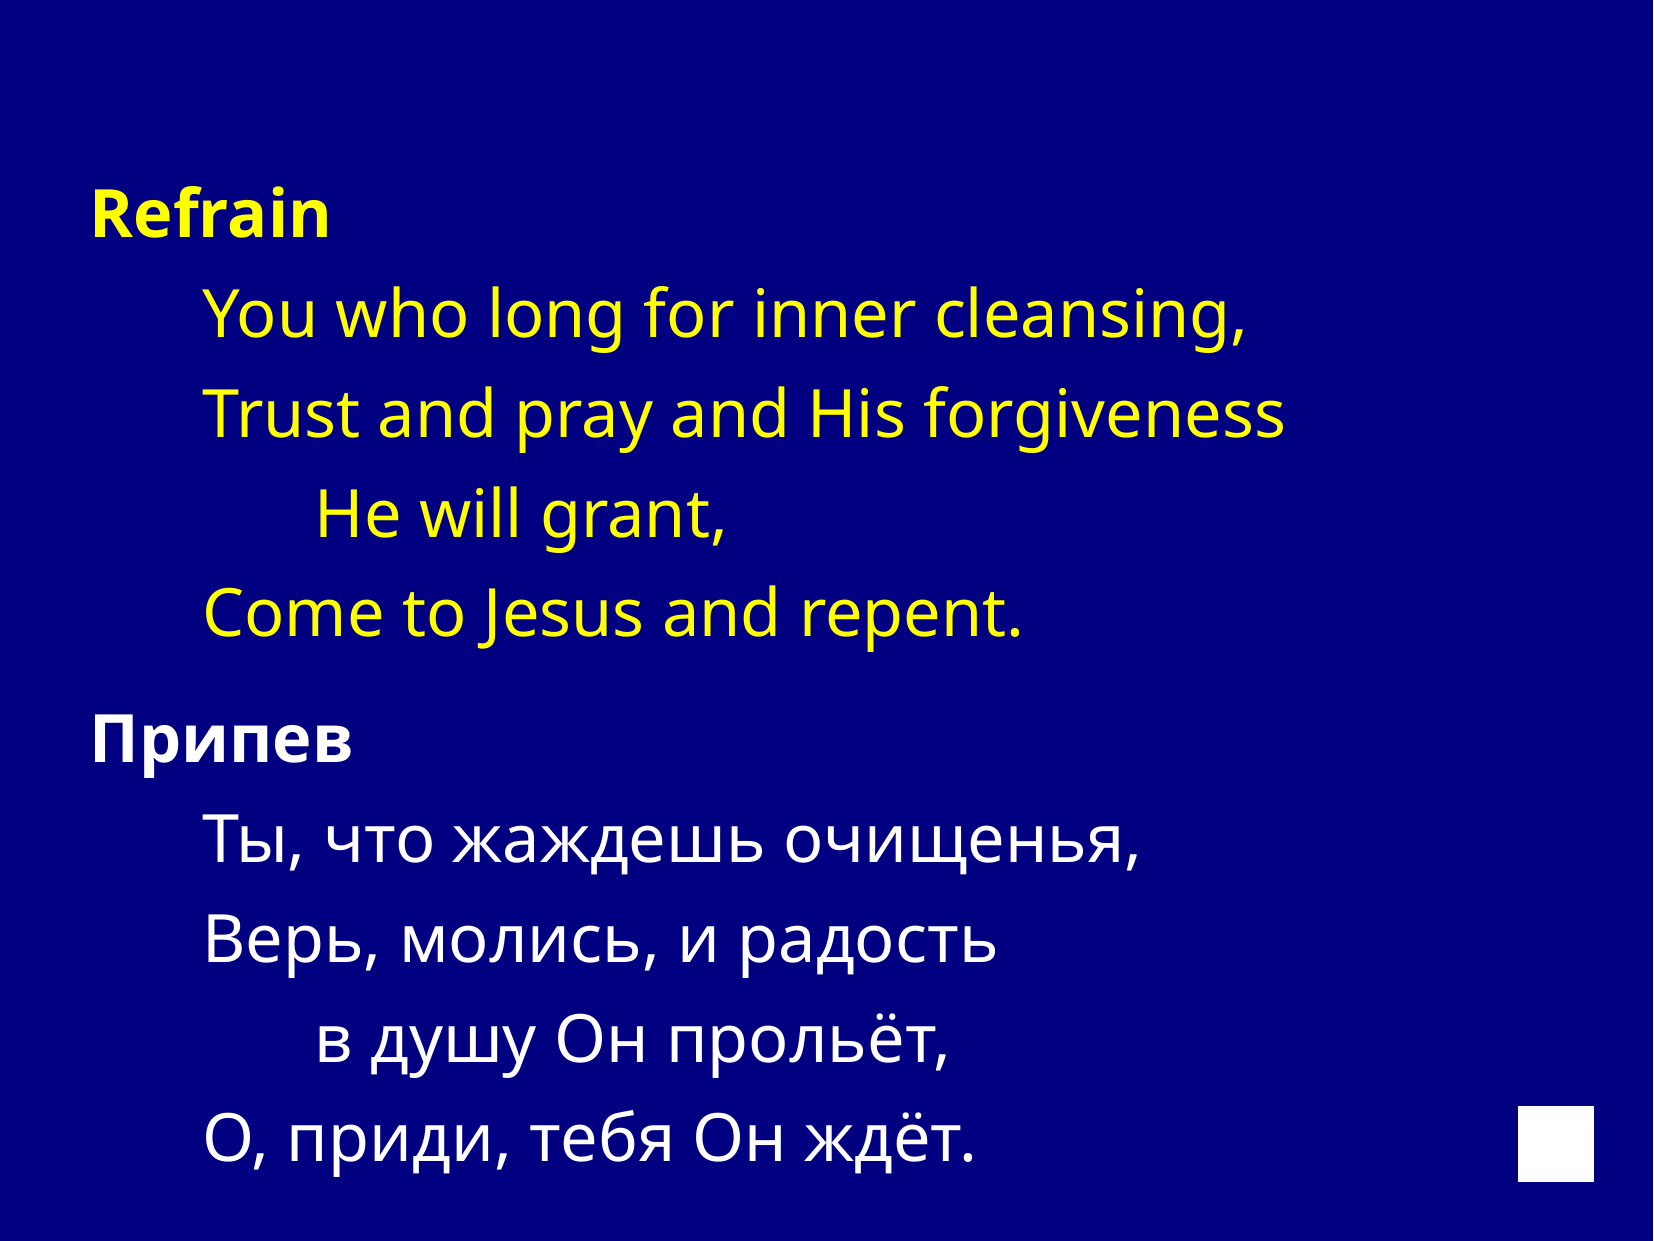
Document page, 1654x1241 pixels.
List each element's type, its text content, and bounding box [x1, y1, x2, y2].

text_box Refrain You who long for inner cleansing, Trust and pray and His forgiveness He will grant, Come to Jesus and repent. [75, 150, 1576, 638]
text_box [1518, 1106, 1594, 1182]
text_box Припев Ты, что жаждешь очищенья, Верь, молись, и радость в душу Он прольёт, О, приди, тебя Он ждёт. [75, 675, 1576, 1163]
